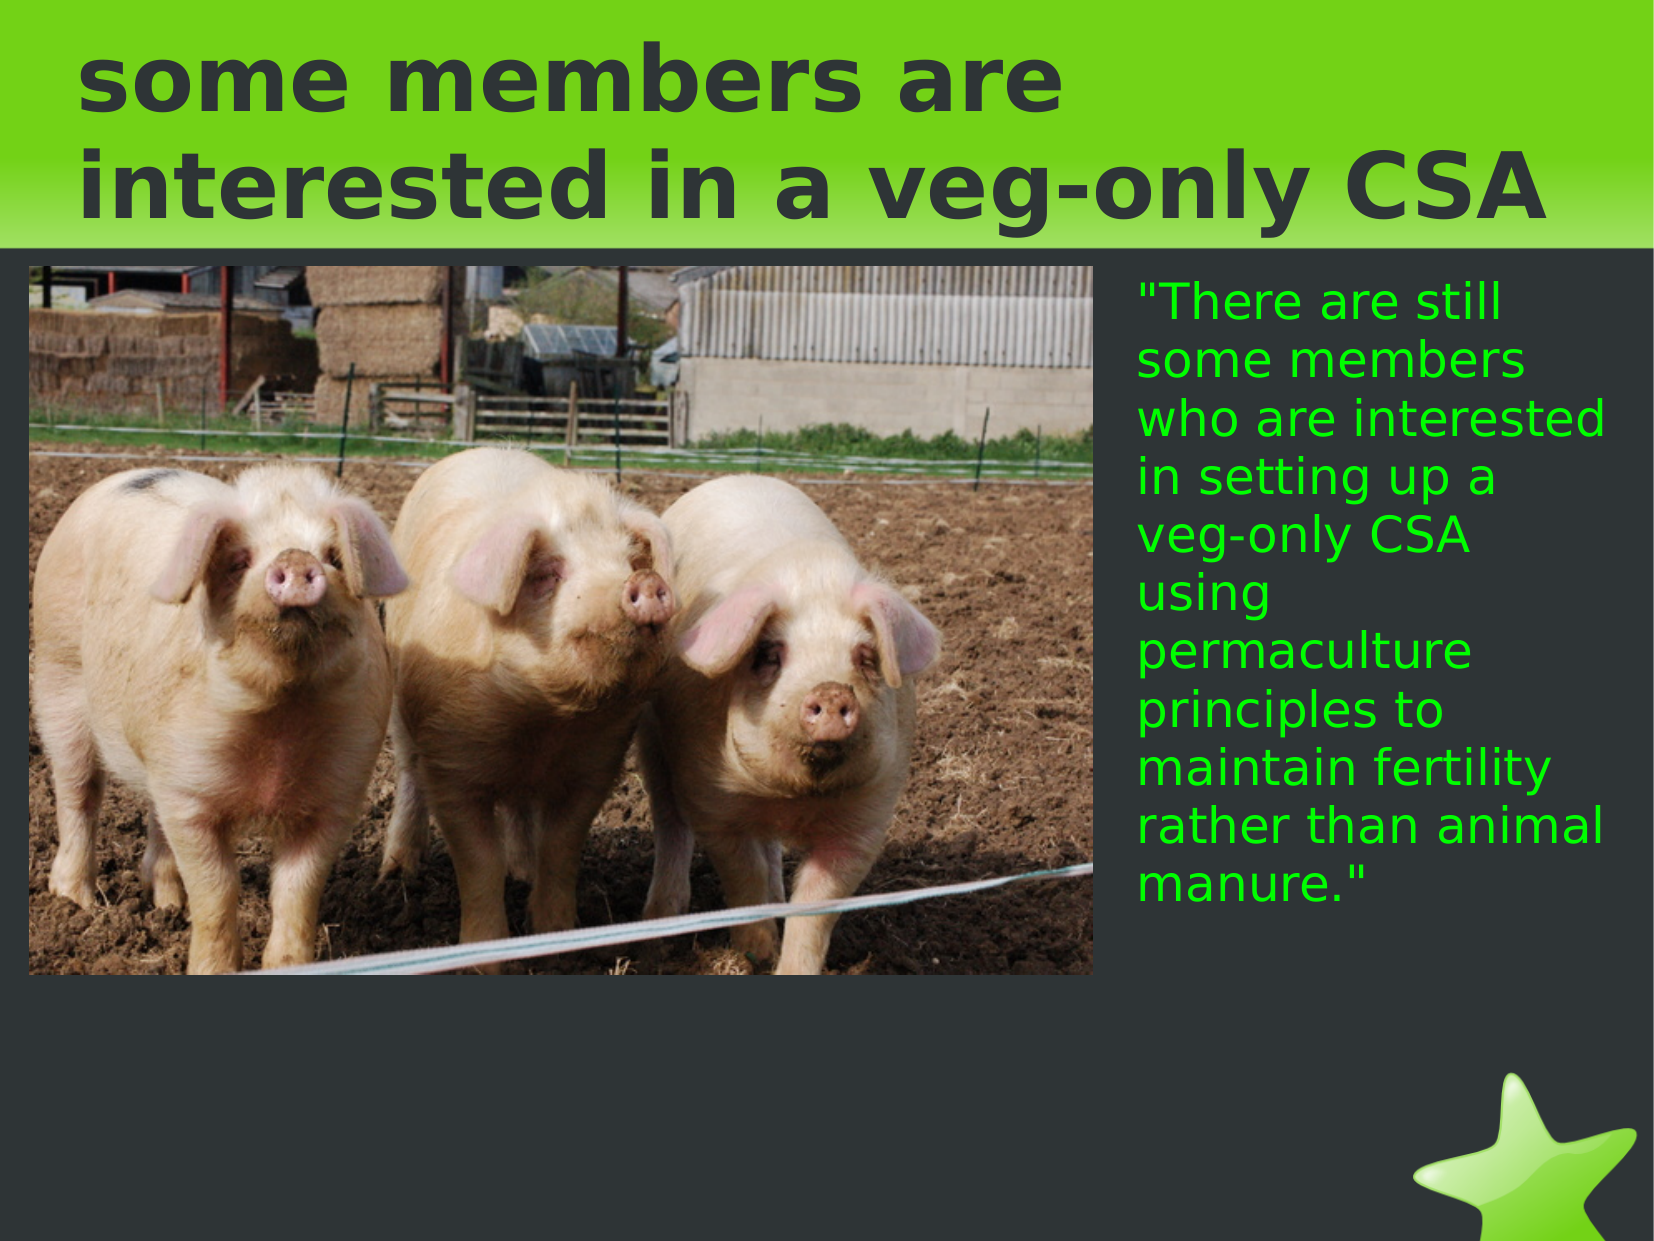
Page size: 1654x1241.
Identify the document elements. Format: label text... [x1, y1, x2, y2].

title some members are interested in a veg-only CSA [76, 25, 1565, 240]
picture [0, 0, 1654, 1241]
text_box "There are still some members who are interested in setting up a veg-only CSA using permaculture principles to maintain fertility rather than animal manure." [1122, 265, 1625, 1038]
